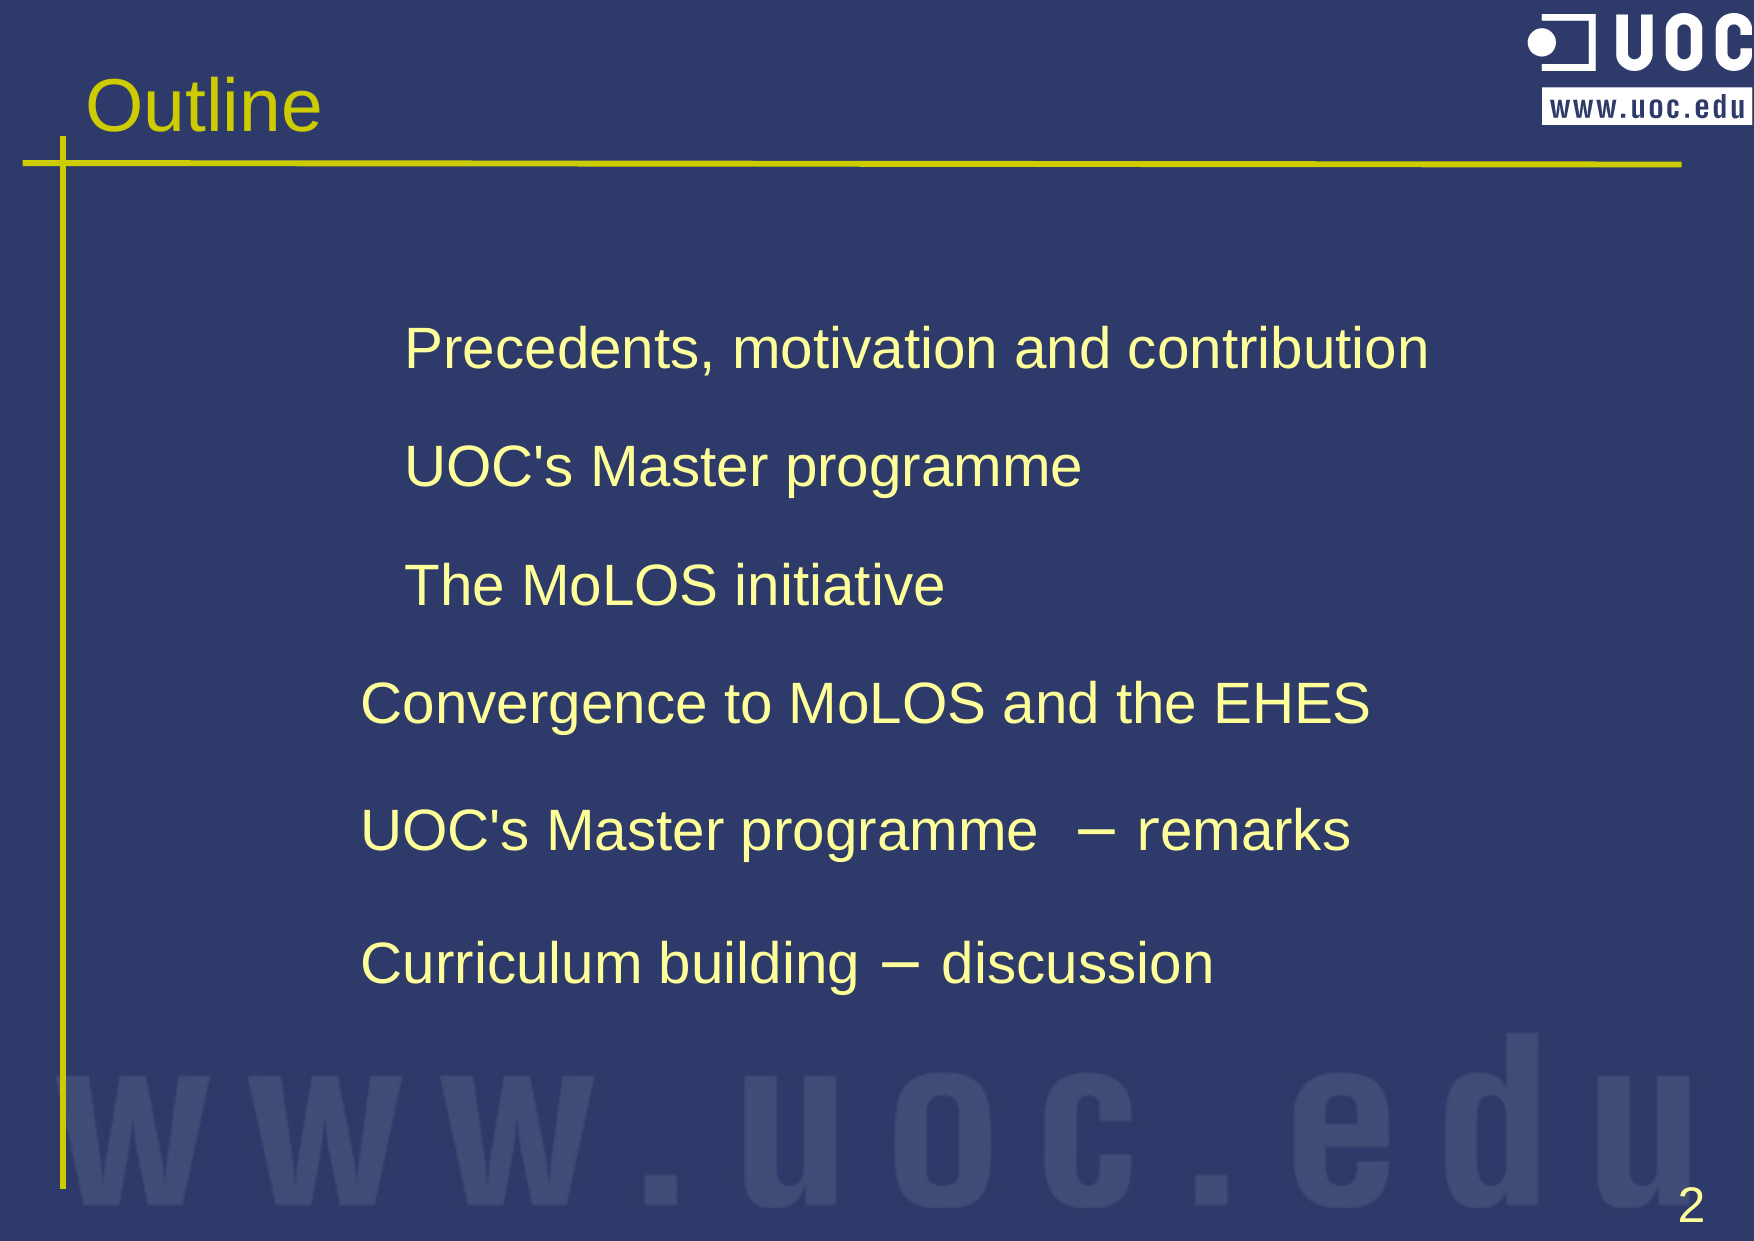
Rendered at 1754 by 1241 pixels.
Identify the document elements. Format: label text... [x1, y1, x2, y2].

text_box <número> [1677, 1177, 1754, 1234]
picture [0, 0, 1754, 1241]
text_box Precedents, motivation and contribution UOC's Master programme The MoLOS initiative Convergence to MoLOS and the EHES UOC's Master programme − remarks Curriculum building − discussion [260, 178, 1567, 983]
text_box Outline [85, 63, 916, 151]
